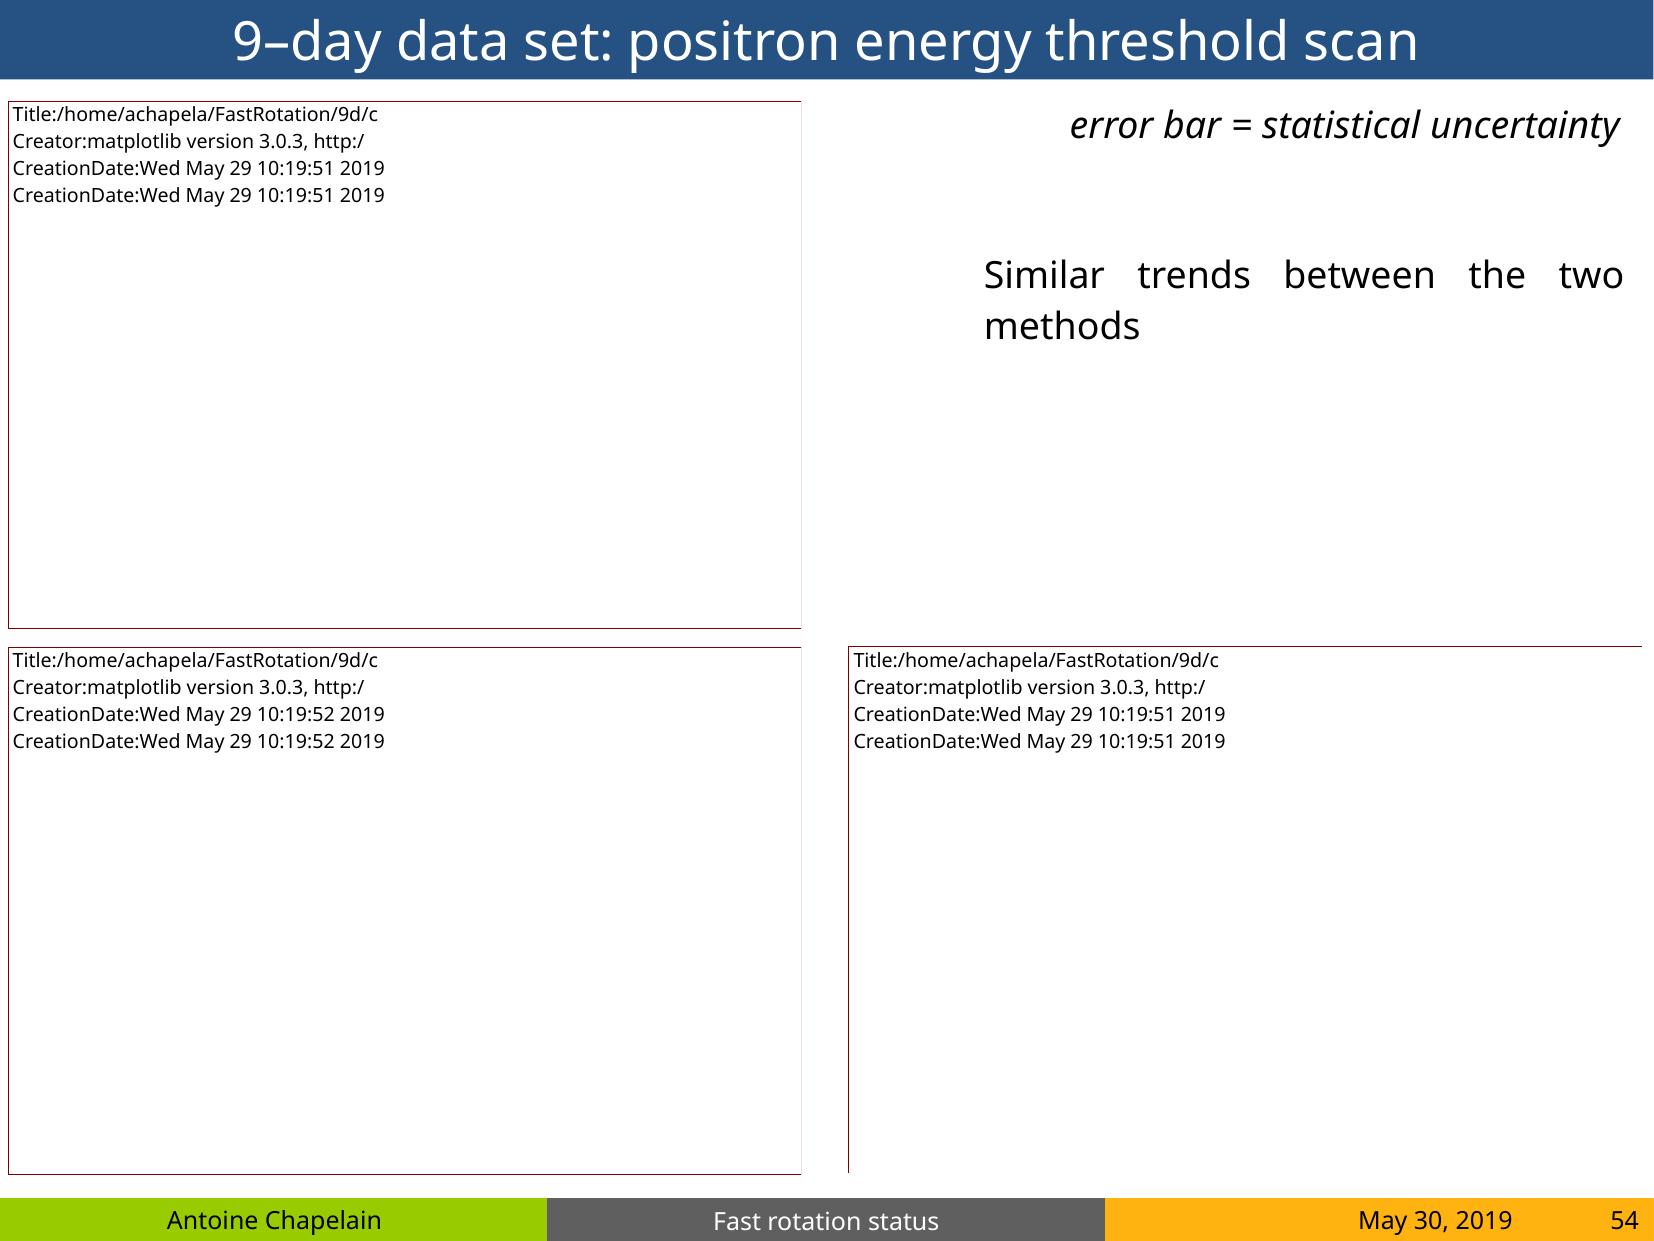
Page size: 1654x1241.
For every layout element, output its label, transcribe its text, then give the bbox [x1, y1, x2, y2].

text_box Similar trends between the two methods [969, 241, 1640, 431]
picture [6, 645, 802, 1175]
picture [847, 645, 1642, 1173]
text_box error bar = statistical uncertainty [810, 91, 1636, 151]
title 9–day data set: positron energy threshold scan [0, 0, 1654, 80]
picture [6, 99, 802, 629]
